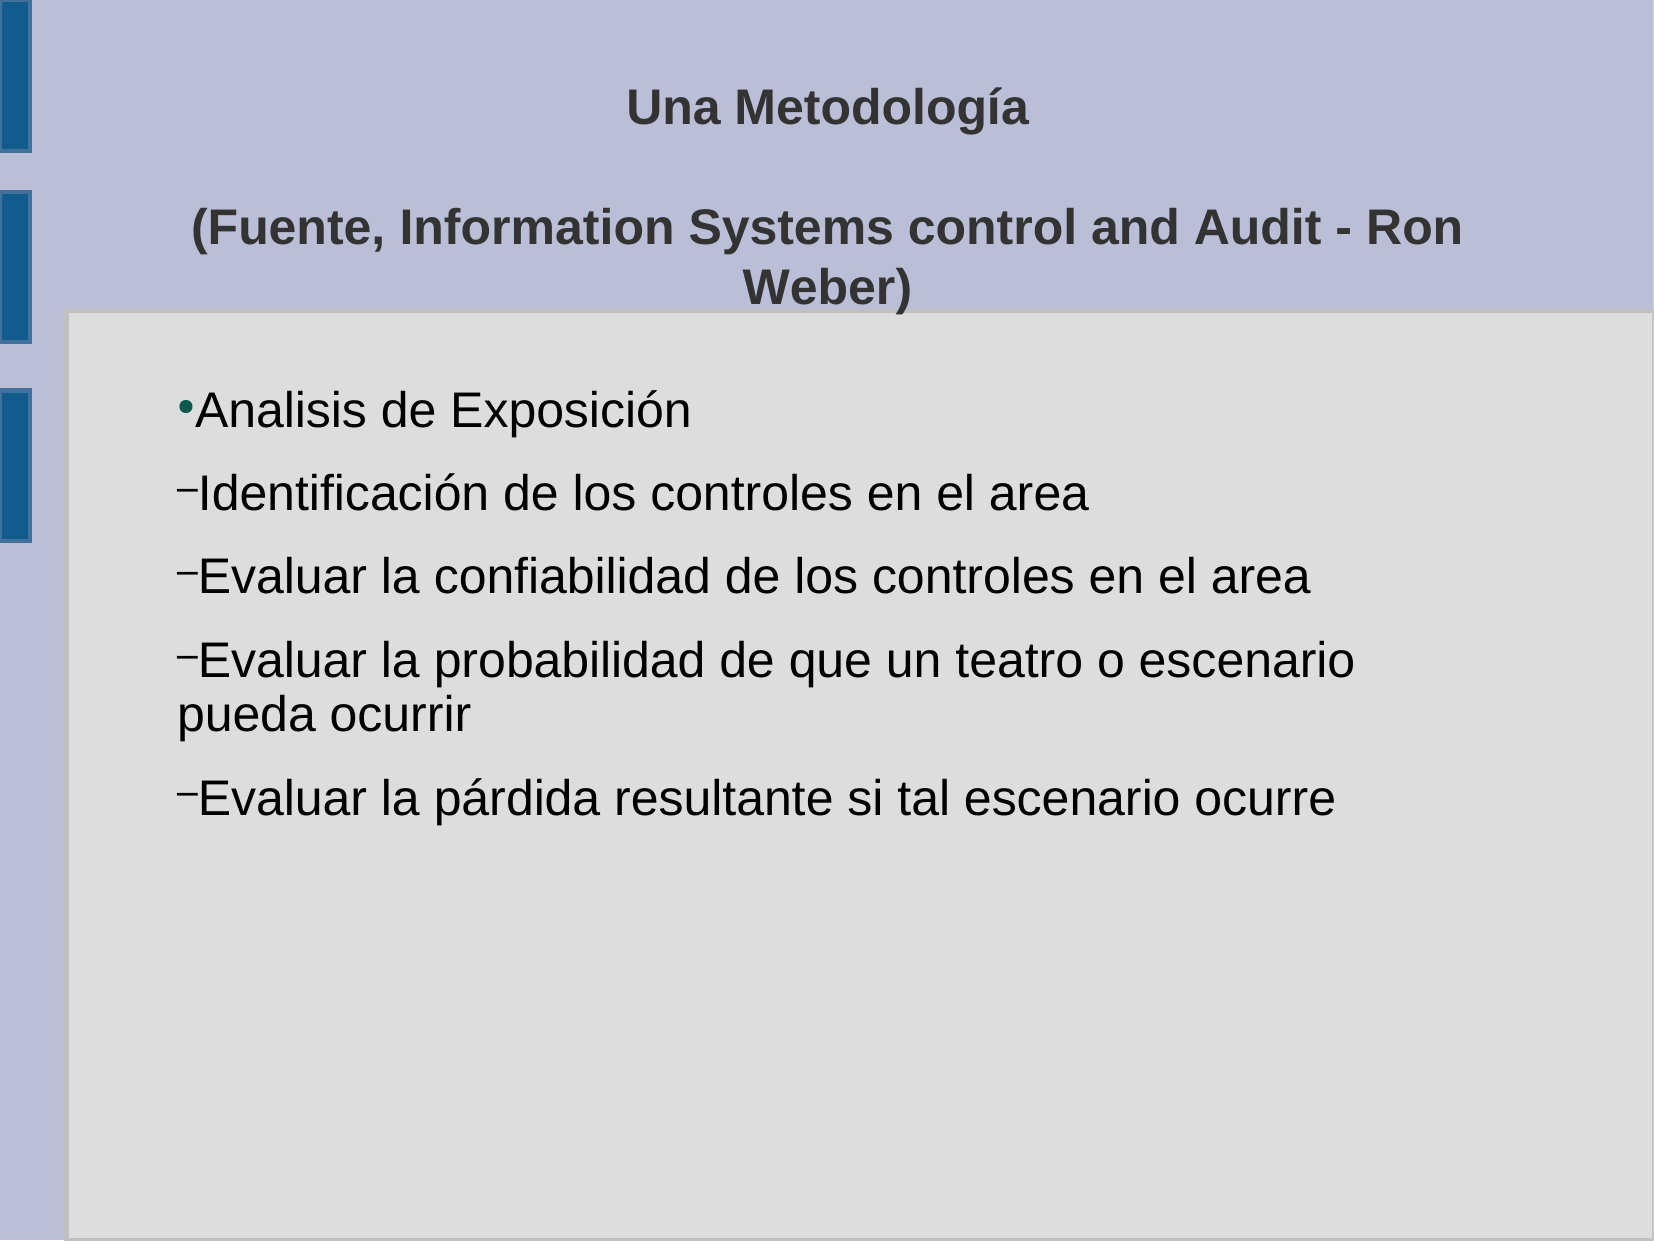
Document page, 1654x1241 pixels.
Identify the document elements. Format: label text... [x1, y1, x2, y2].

list Analisis de Exposición Identificación de los controles en el area Evaluar la confiabilidad de los controles en el area Evaluar la probabilidad de que un teatro o escenario pueda ocurrir Evaluar la párdida resultante si tal escenario ocurre [177, 377, 1489, 1146]
title Una Metodología (Fuente, Information Systems control and Audit - Ron Weber) [121, 80, 1534, 309]
